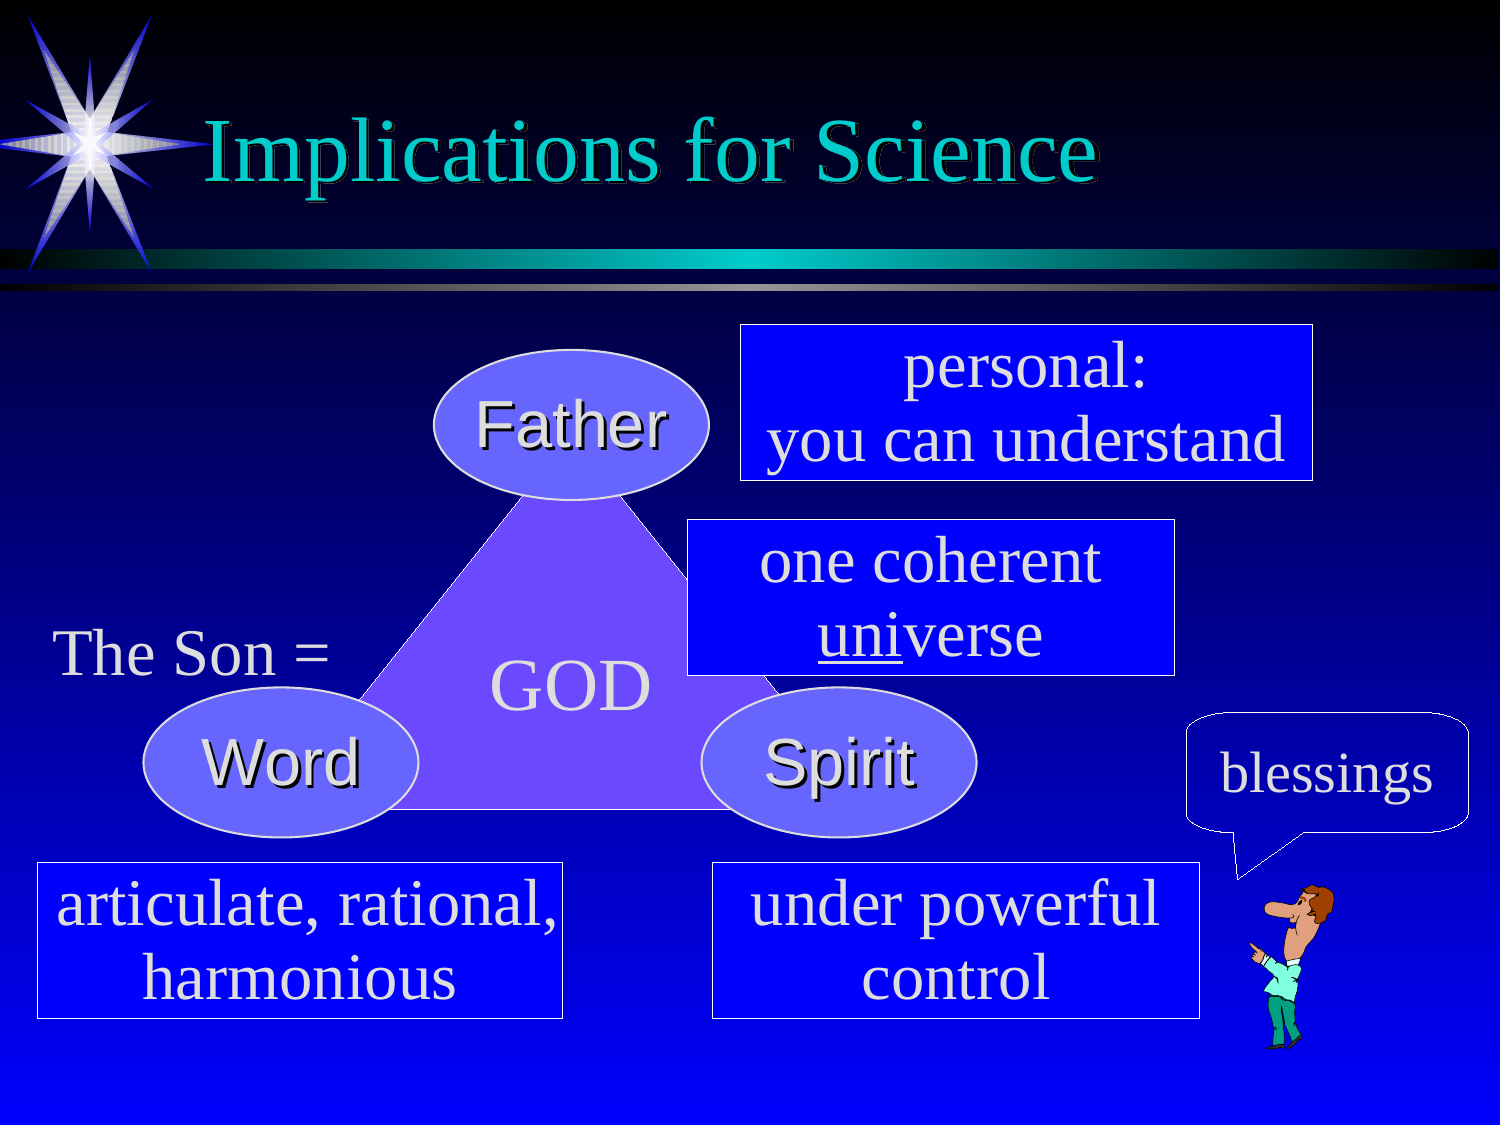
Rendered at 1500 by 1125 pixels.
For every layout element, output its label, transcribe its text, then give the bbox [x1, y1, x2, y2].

text_box Spirit [701, 687, 977, 838]
text_box blessings [1186, 712, 1469, 880]
text_box The Son = [37, 608, 413, 698]
text_box 20 [181, 140, 187, 148]
text_box 20 [131, 239, 141, 245]
text_box personal: you can understand [740, 324, 1313, 481]
text_box Word [143, 698, 419, 838]
text_box Father [433, 349, 709, 500]
title Implications for Science [187, 56, 1463, 244]
text_box one coherent universe [687, 519, 1175, 676]
text_box articulate, rational, harmonious [37, 862, 563, 1019]
text_box under powerful control [712, 862, 1200, 1019]
text_box 20 [38, 239, 49, 245]
chart [1248, 884, 1335, 1051]
text_box 20 [134, 107, 138, 117]
text_box GOD [359, 496, 779, 810]
text_box 20 [38, 43, 48, 49]
text_box 20 [131, 43, 142, 49]
